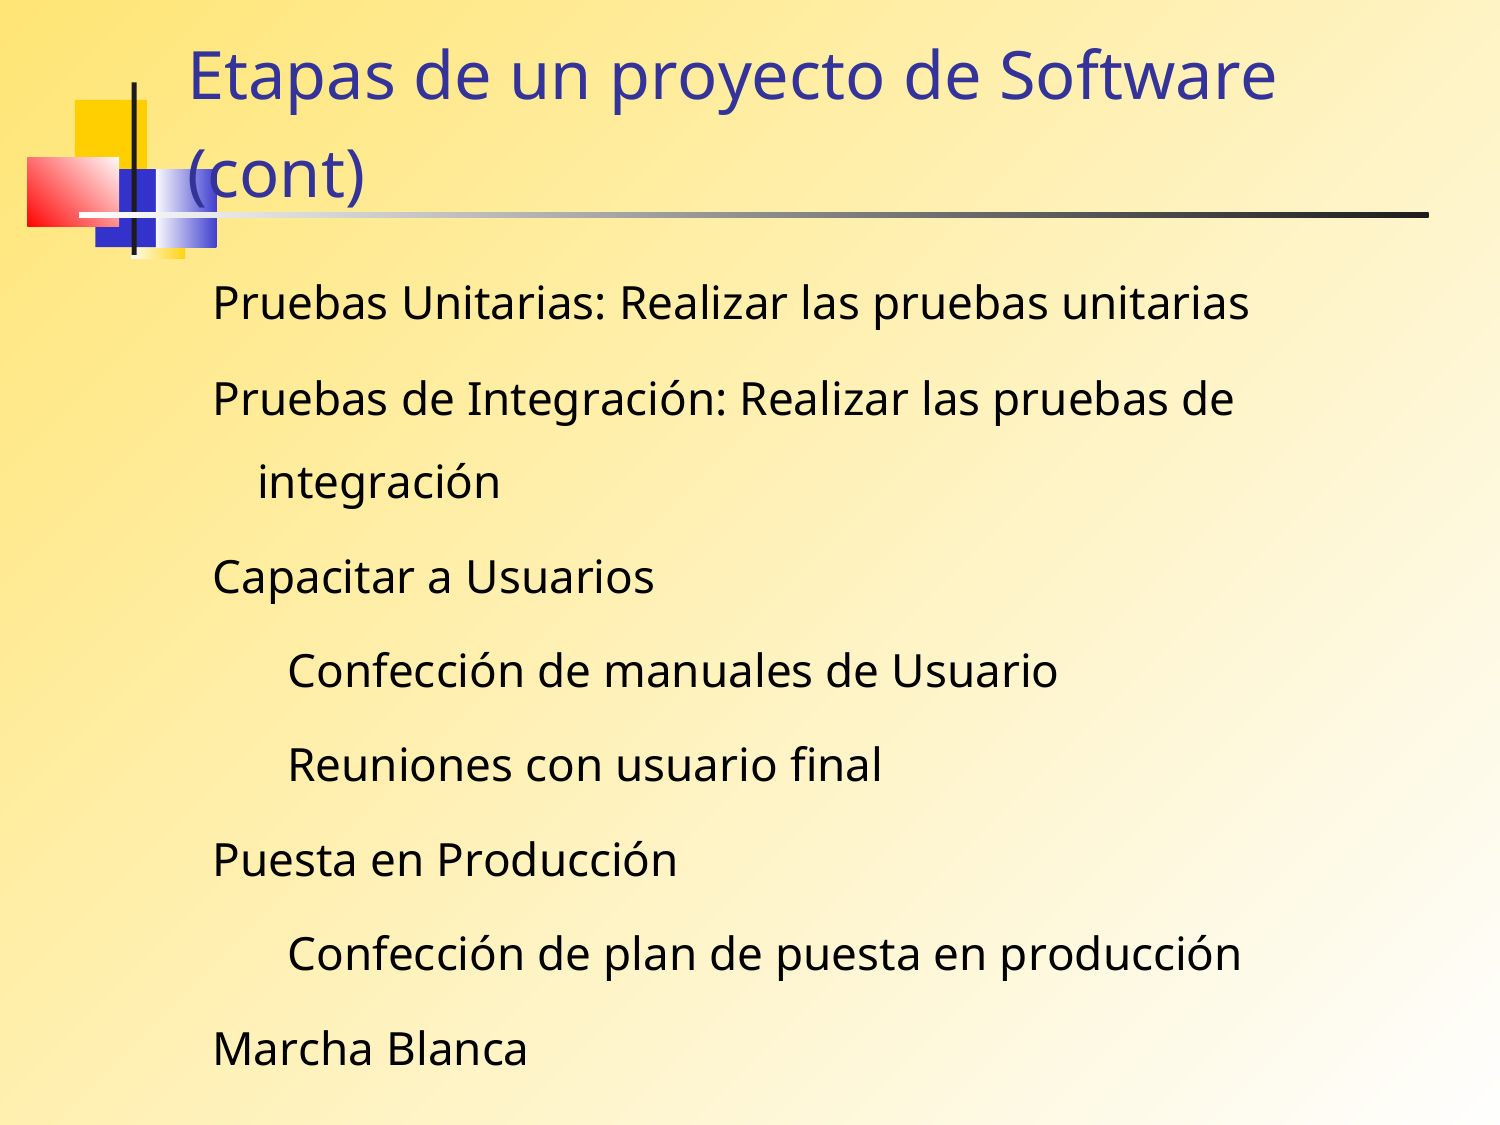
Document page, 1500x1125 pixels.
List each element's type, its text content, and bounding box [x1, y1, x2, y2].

title Etapas de un proyecto de Software (cont)‏ [187, 32, 1464, 205]
list Pruebas Unitarias: Realizar las pruebas unitarias Pruebas de Integración: Realizar las pruebas de integración Capacitar a Usuarios Confección de manuales de Usuario Reuniones con usuario final Puesta en Producción Confección de plan de puesta en producción Marcha Blanca Garantía: Resolución de Incidencias [137, 249, 1461, 1075]
